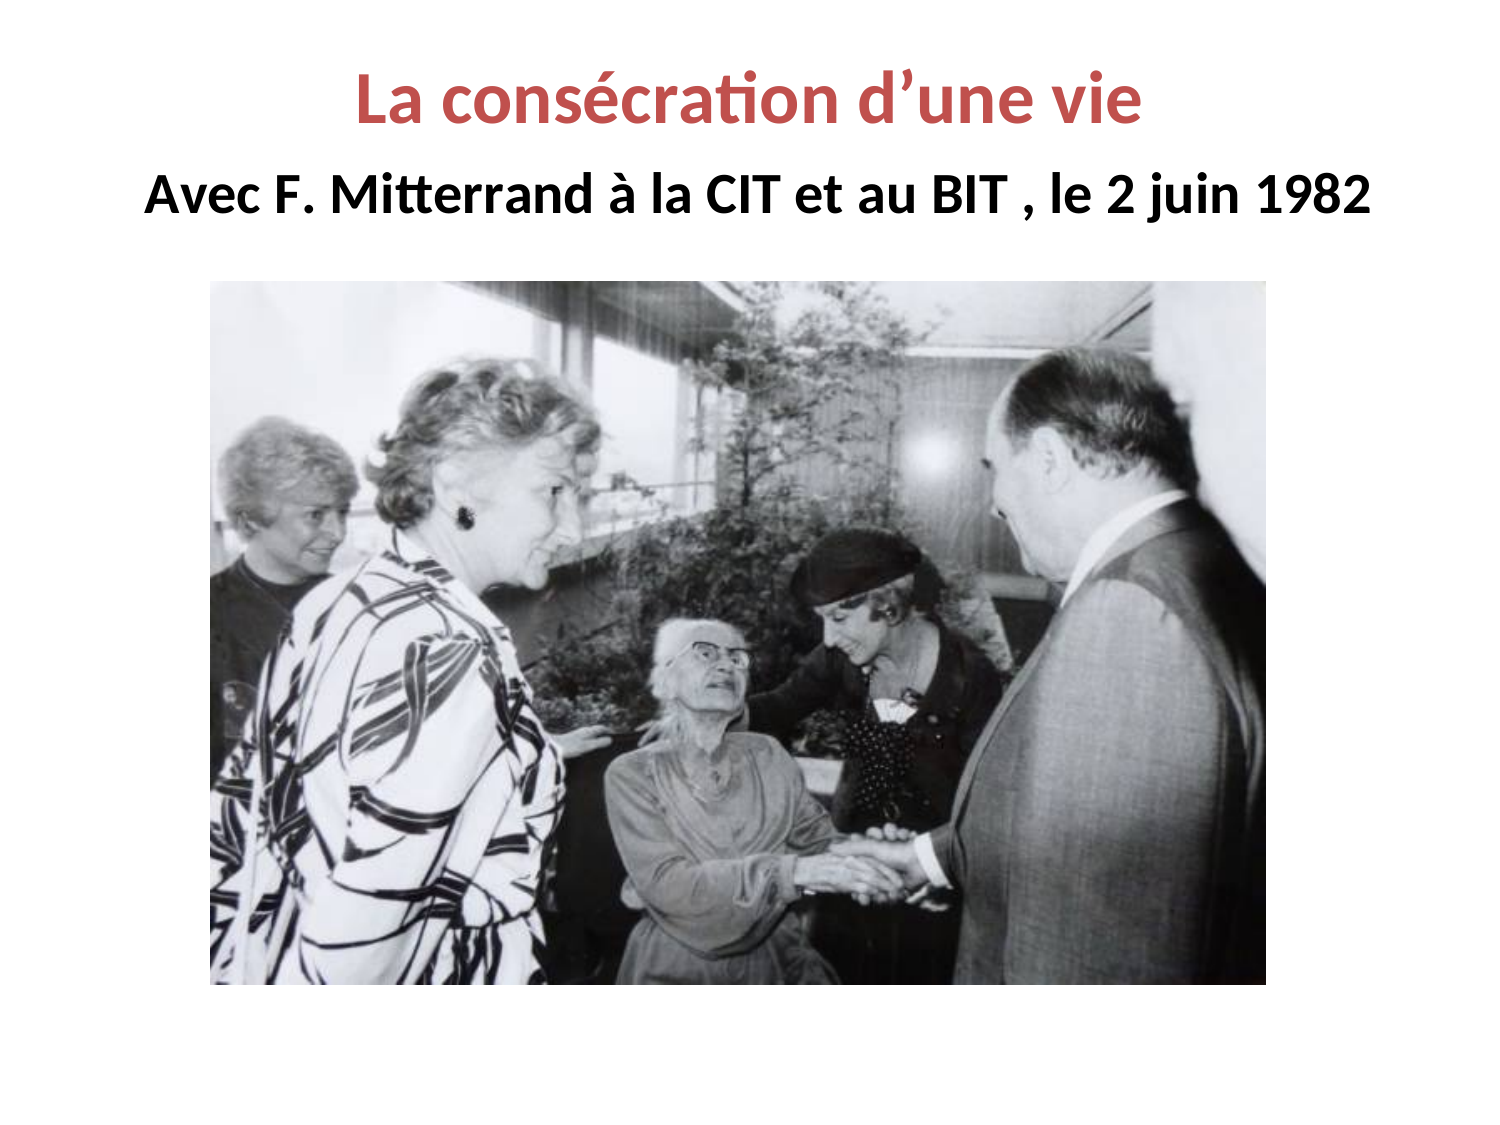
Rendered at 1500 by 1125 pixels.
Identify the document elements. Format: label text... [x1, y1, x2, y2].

title La consécration d’une vie Avec F. Mitterrand à la CIT et au BIT , le 2 juin 1982 [75, 45, 1426, 233]
picture [210, 281, 1266, 985]
